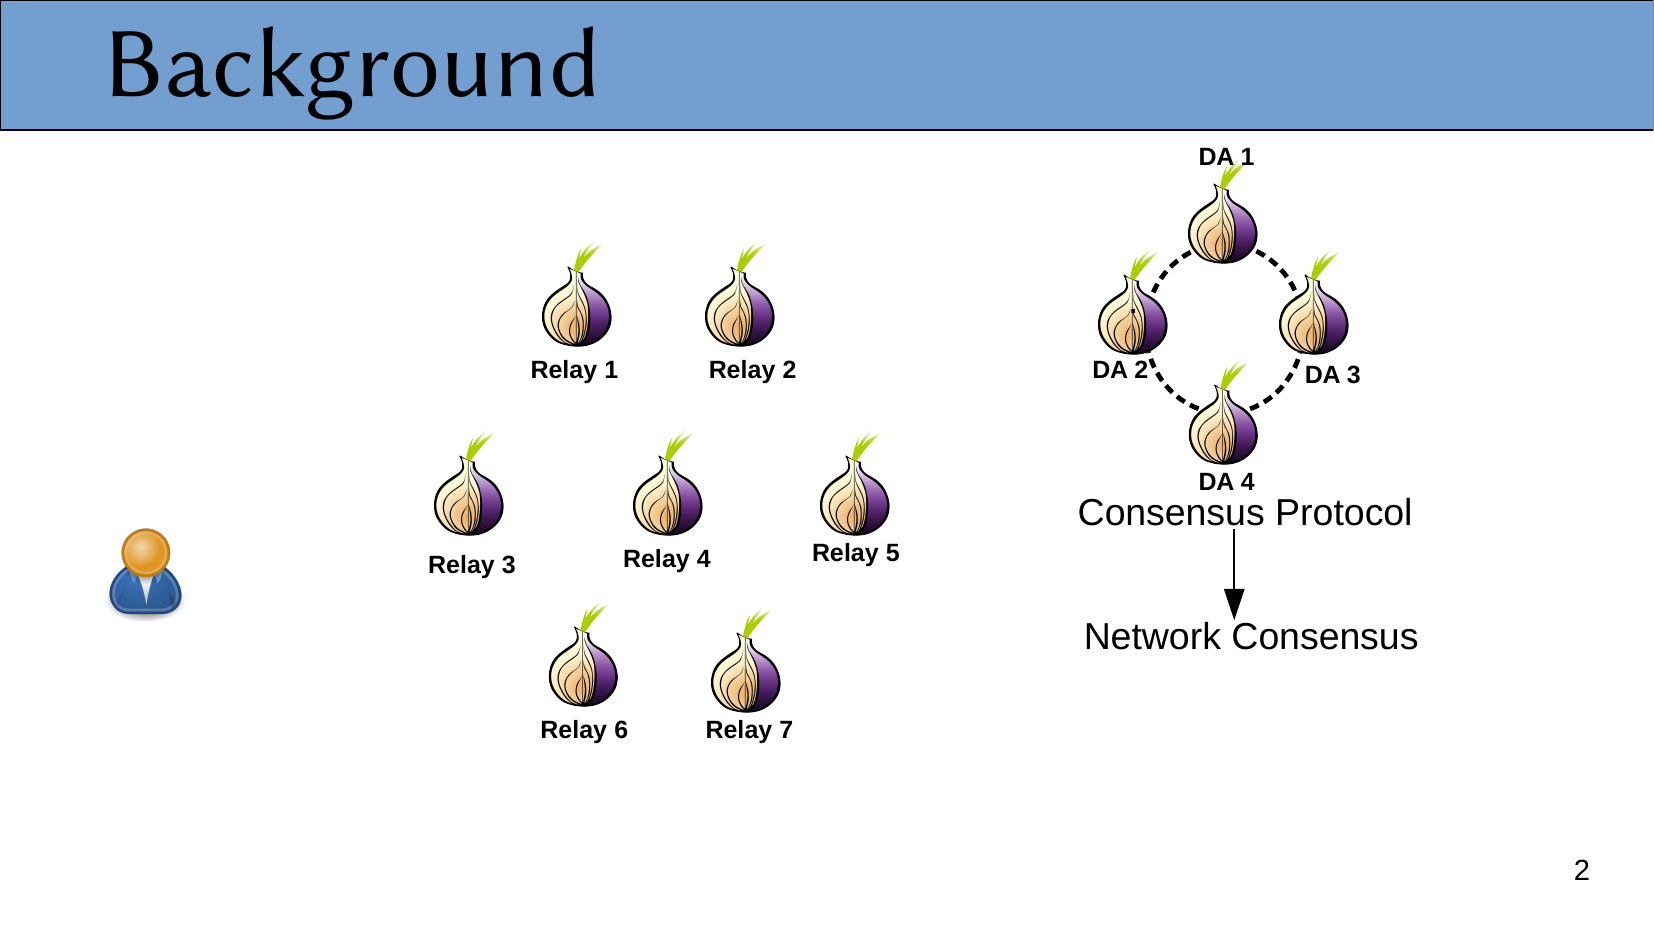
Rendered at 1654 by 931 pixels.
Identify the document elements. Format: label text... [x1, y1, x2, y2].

text_box DA 3 [1290, 353, 1377, 397]
picture [684, 235, 797, 349]
text_box Relay 2 [693, 348, 833, 413]
text_box Relay 4 [608, 537, 748, 602]
text_box Consensus Protocol [1062, 484, 1428, 542]
text_box Background [88, 0, 1317, 131]
text_box Relay 1 [515, 348, 655, 413]
picture [94, 524, 197, 627]
picture [413, 424, 526, 538]
text_box Network Consensus [1068, 608, 1483, 666]
picture [690, 601, 803, 708]
picture [1077, 152, 1371, 467]
text_box 2 [1559, 846, 1607, 895]
text_box DA 4 [1183, 460, 1270, 484]
picture [521, 235, 634, 348]
picture [528, 595, 640, 708]
picture [799, 424, 912, 531]
text_box Relay 3 [413, 543, 553, 608]
picture [612, 424, 725, 537]
text_box Relay 5 [797, 531, 937, 596]
text_box [1317, 0, 1654, 130]
text_box Relay 7 [690, 708, 830, 773]
text_box DA 2 [1077, 348, 1164, 391]
text_box Relay 6 [525, 708, 665, 773]
text_box [0, 0, 88, 130]
text_box DA 1 [1183, 135, 1270, 179]
